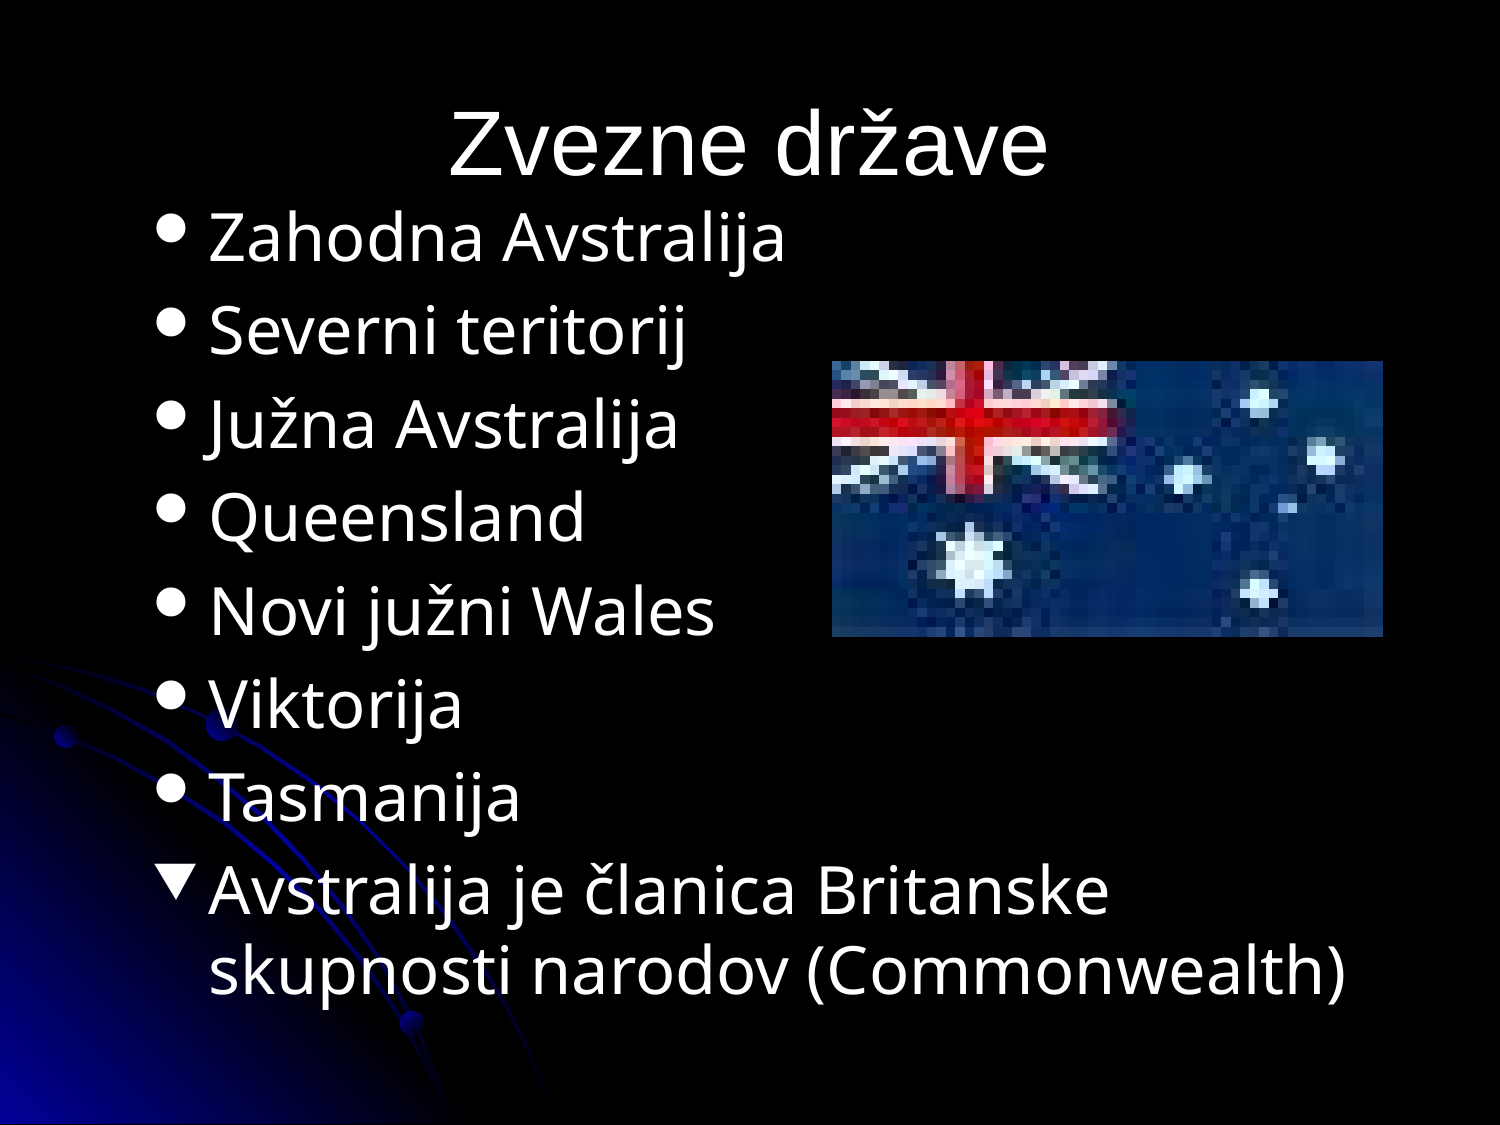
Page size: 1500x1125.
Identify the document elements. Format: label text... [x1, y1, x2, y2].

list Zahodna Avstralija Severni teritorij Južna Avstralija Queensland Novi južni Wales Viktorija Tasmanija Avstralija je članica Britanske skupnosti narodov (Commonwealth) [137, 187, 1413, 863]
picture [832, 361, 1383, 637]
title Zvezne države [75, 45, 1425, 233]
